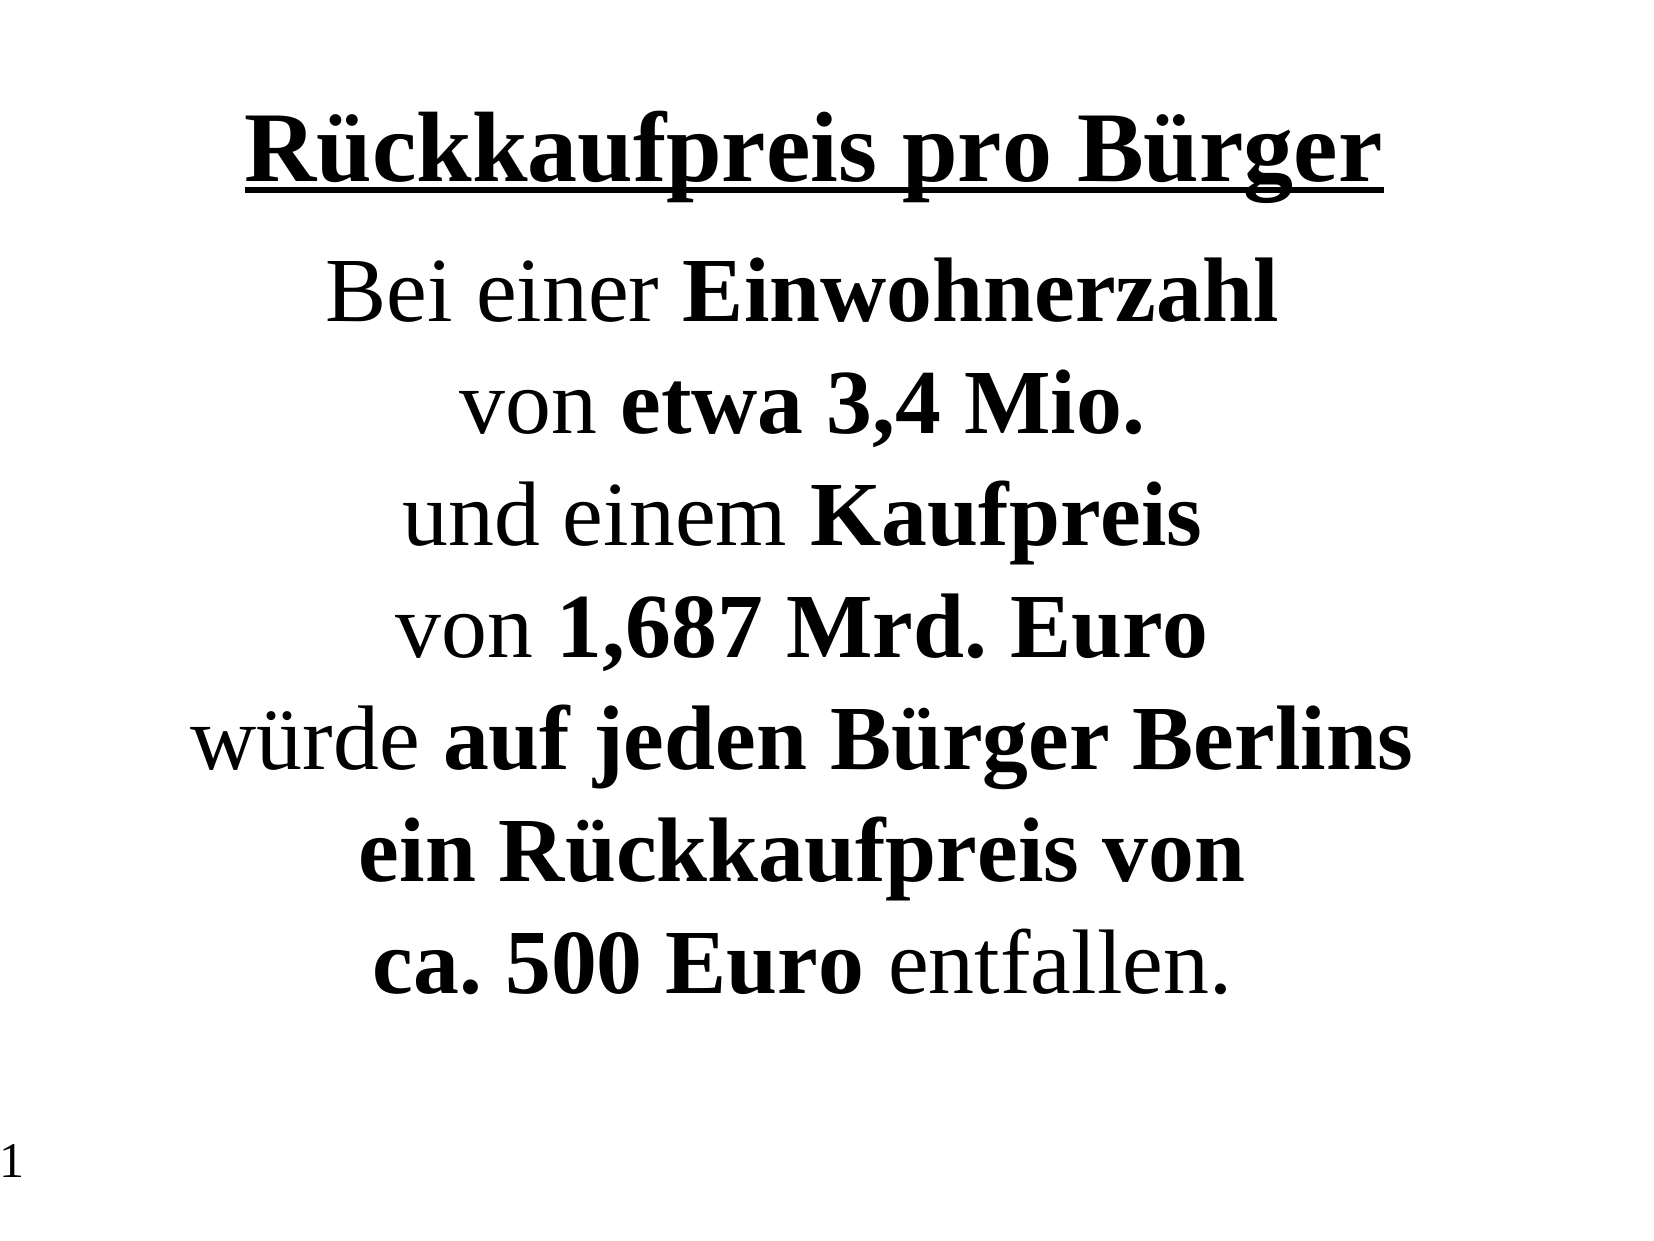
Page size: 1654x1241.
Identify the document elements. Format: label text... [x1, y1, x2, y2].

text_box Rückkaufpreis pro Bürger Bei einer Einwohnerzahl von etwa 3,4 Mio. und einem Kaufpreis von 1,687 Mrd. Euro würde auf jeden Bürger Berlins ein Rückkaufpreis von ca. 500 Euro entfallen. [161, 79, 1467, 1091]
text_box <Nummer> [0, 1129, 210, 1191]
